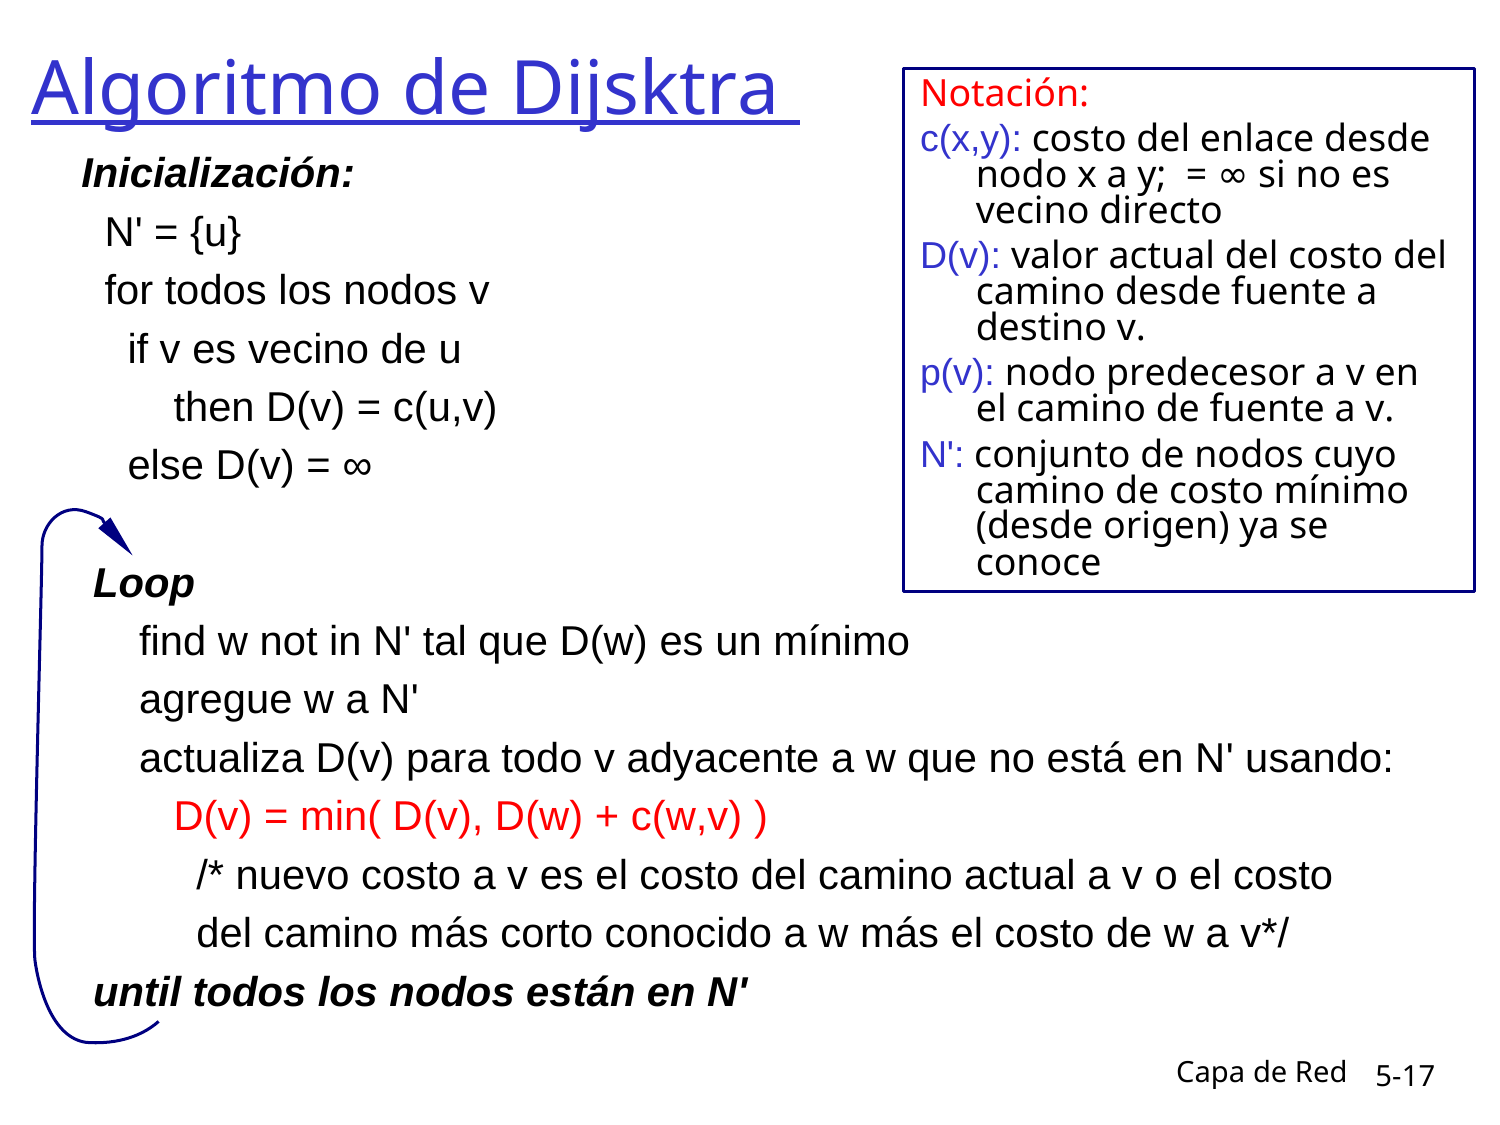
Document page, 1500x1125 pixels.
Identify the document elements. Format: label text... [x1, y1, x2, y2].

list Inicialización: N' = {u} for todos los nodos v if v es vecino de u then D(v) = c(u,v) else D(v) = ∞ Loop find w not in N' tal que D(w) es un mínimo agregue w a N' actualiza D(v) para todo v adyacente a w que no está en N' usando: D(v) = min( D(v), D(w) + c(w,v) ) /* nuevo costo a v es el costo del camino actual a v o el costo del camino más corto conocido a w más el costo de w a v*/ until todos los nodos están en N' [81, 149, 1457, 1036]
text_box Notación: c(x,y): costo del enlace desde nodo x a y; = ∞ si no es vecino directo D(v): valor actual del costo del camino desde fuente a destino v. p(v): nodo predecesor a v en el camino de fuente a v. N': conjunto de nodos cuyo camino de costo mínimo (desde origen) ya se conoce [903, 68, 1475, 592]
title Algoritmo de Dijsktra [16, 15, 1292, 158]
